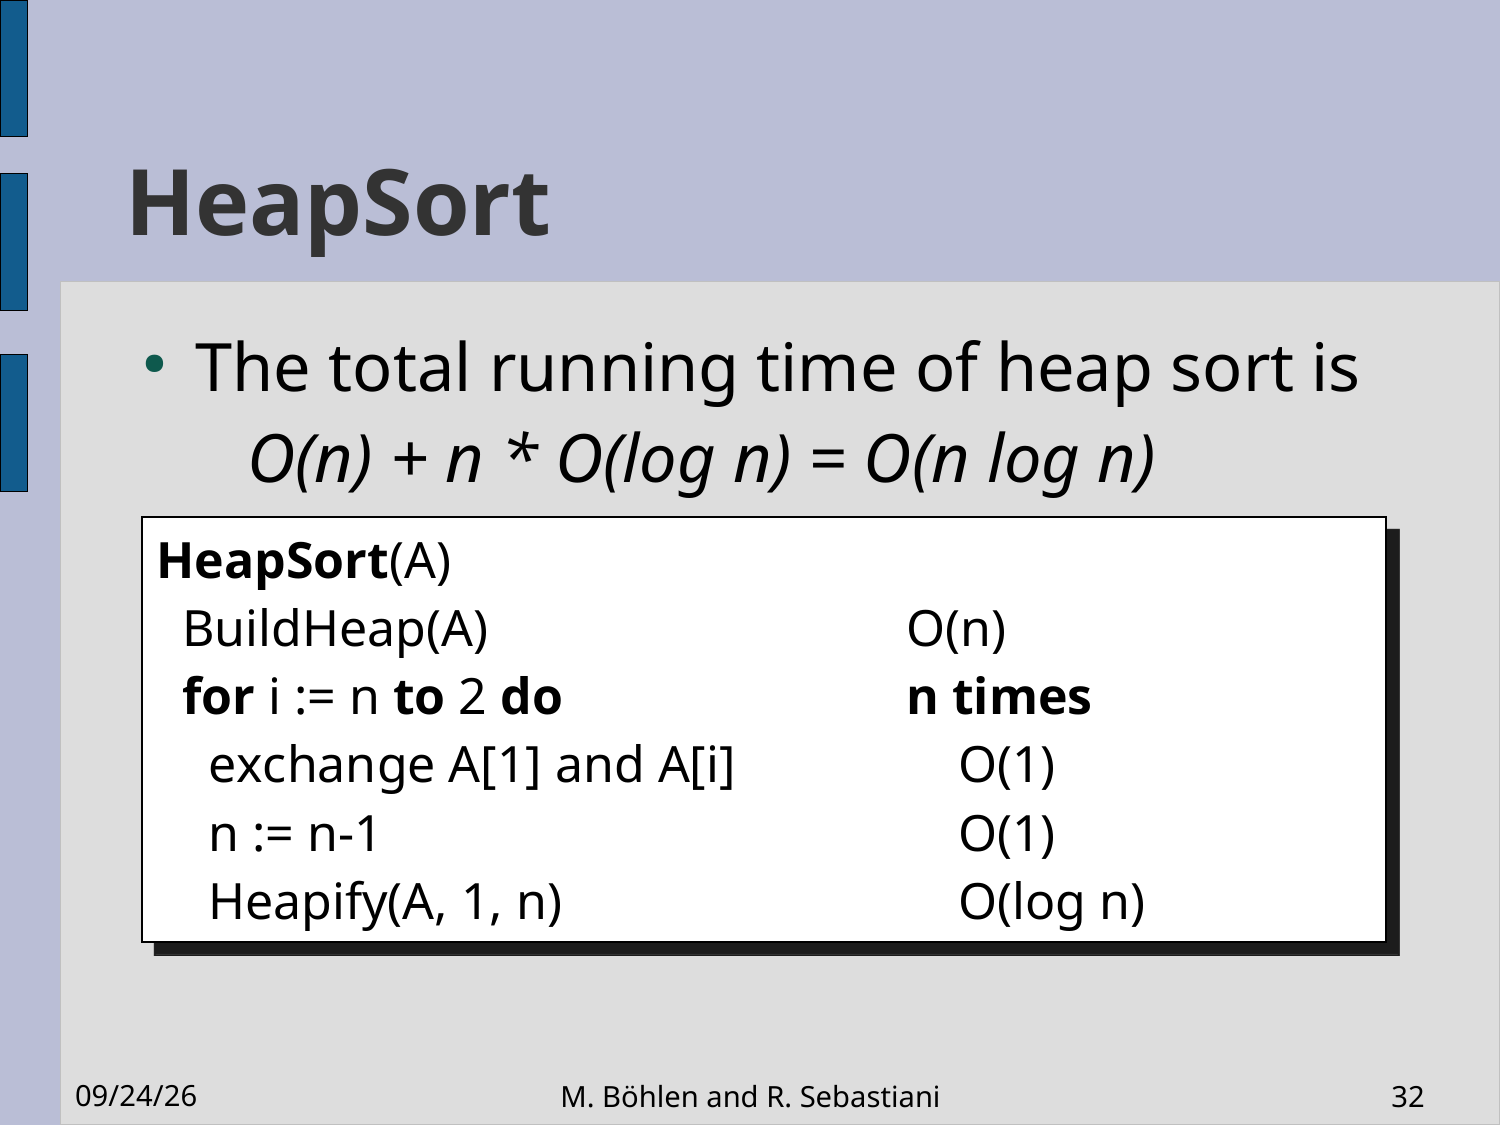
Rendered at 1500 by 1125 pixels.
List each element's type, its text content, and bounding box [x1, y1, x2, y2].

list The total running time of heap sort is O(n) + n * O(log n) = O(n log n) [110, 312, 1392, 1037]
text_box HeapSort(A) BuildHeap(A) O(n) for i := n to 2 do n times exchange A[1] and A[i] O(1) n := n-1 O(1) Heapify(A, 1, n) O(log n) [141, 516, 1387, 943]
title HeapSort [110, 67, 1392, 271]
